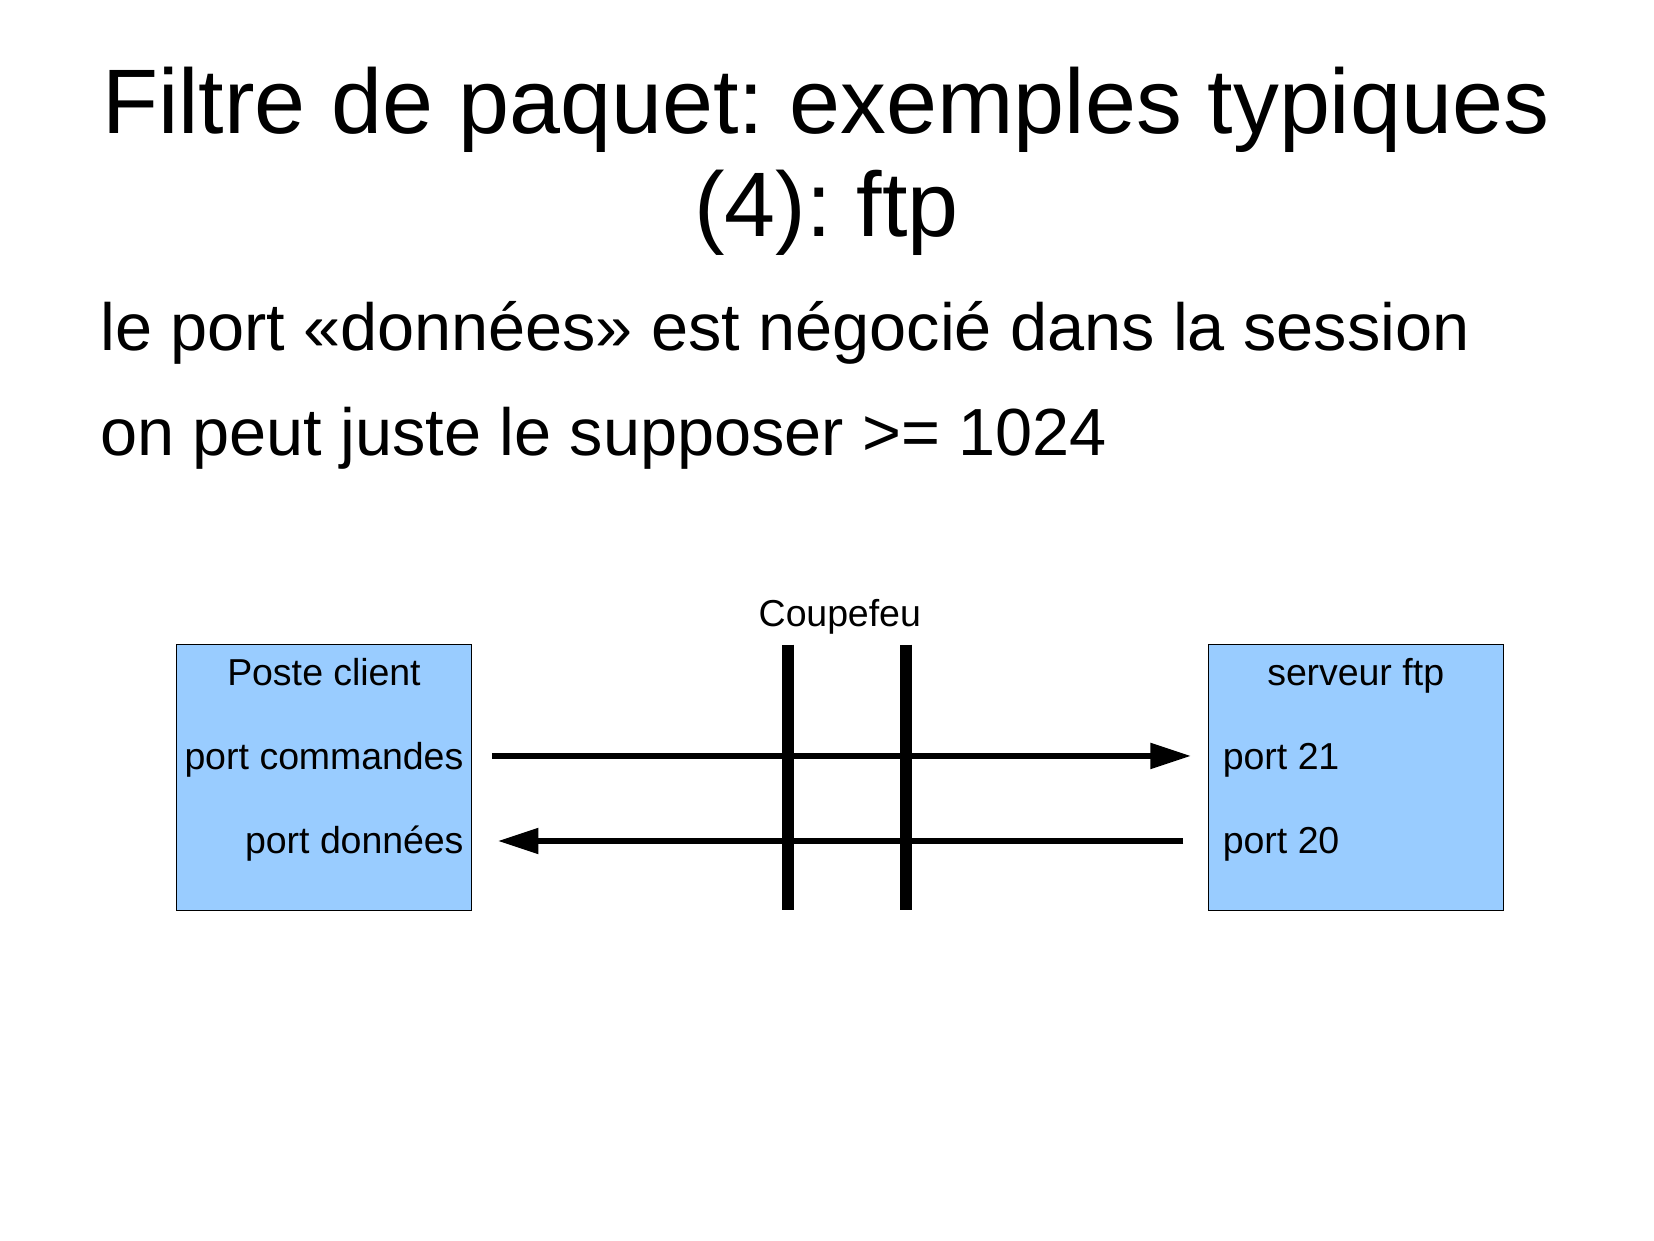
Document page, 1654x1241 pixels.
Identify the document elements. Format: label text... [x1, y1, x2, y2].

list le port «données» est négocié dans la session on peut juste le supposer >= 1024 [82, 290, 1571, 1109]
title Filtre de paquet: exemples typiques (4): ftp [82, 39, 1571, 267]
